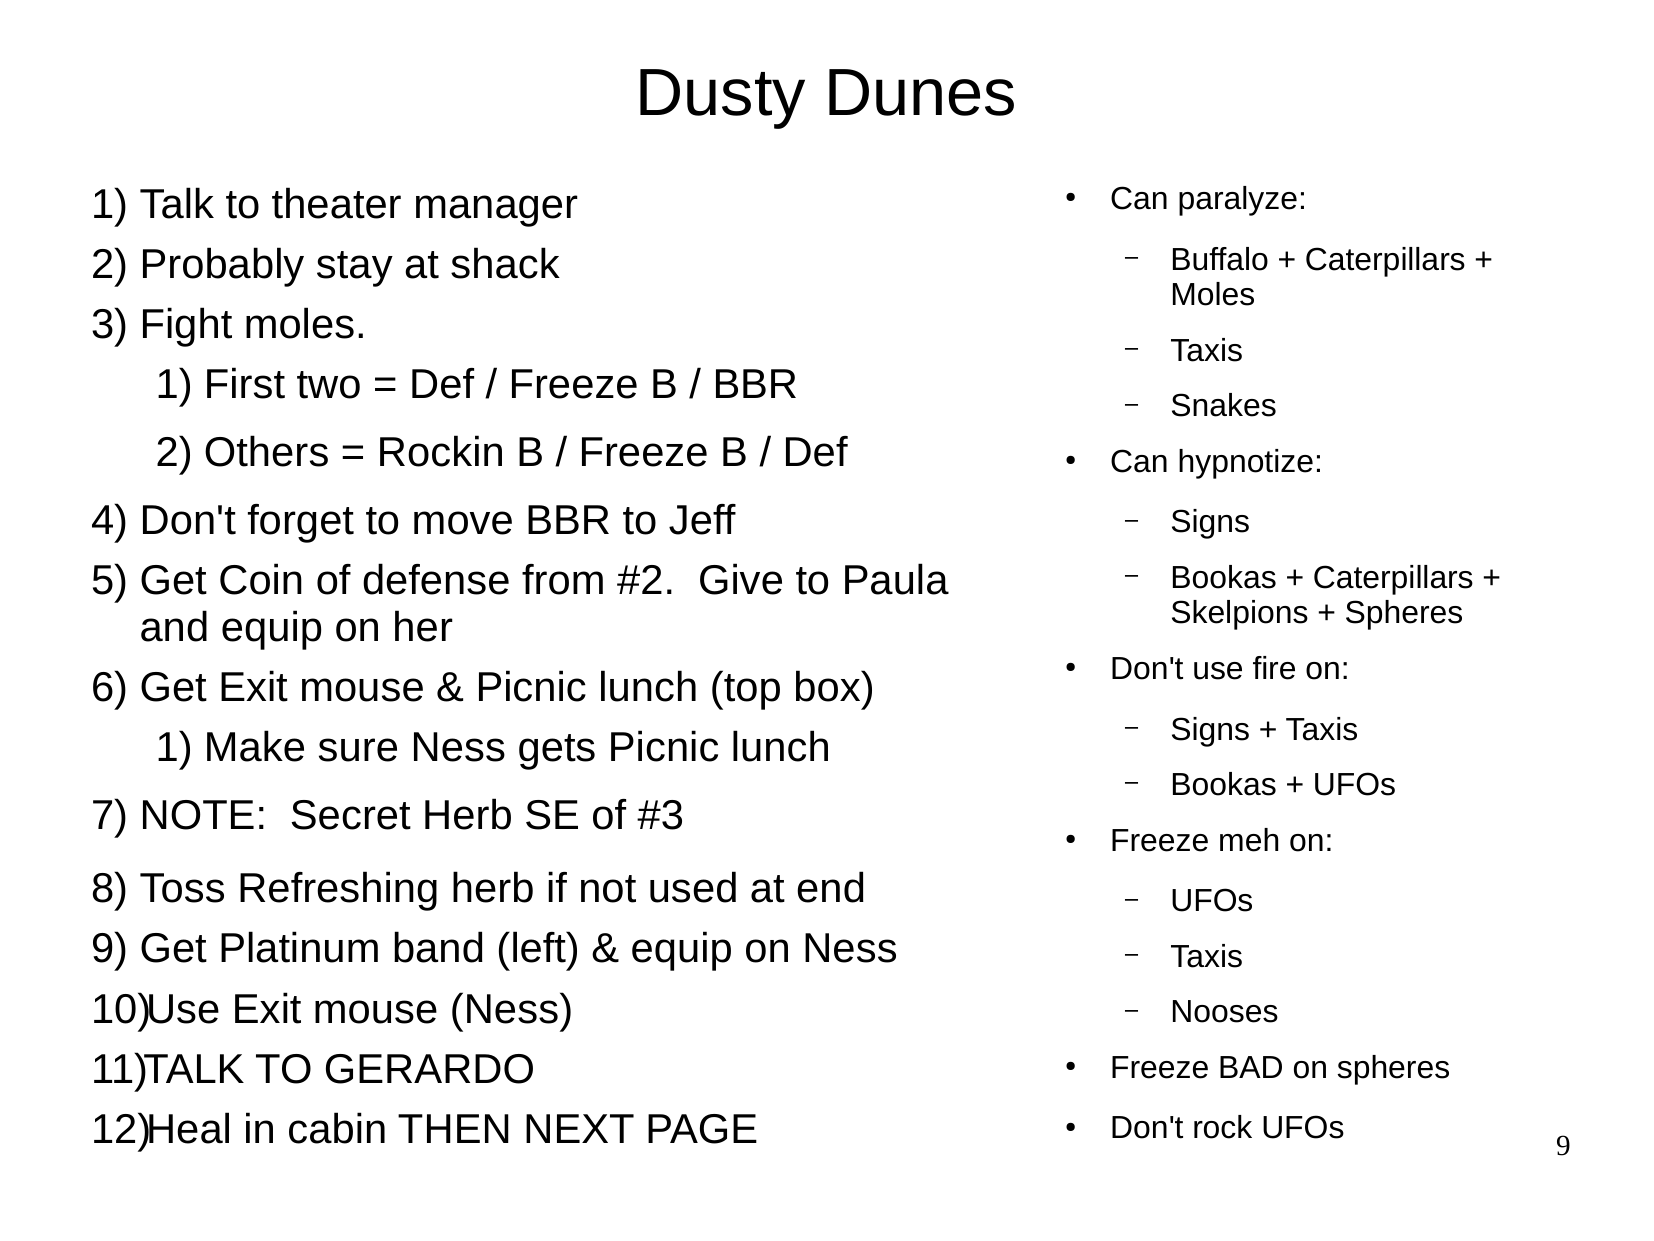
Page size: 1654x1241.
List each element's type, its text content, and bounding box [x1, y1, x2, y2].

list Can paralyze: Buffalo + Caterpillars + Moles Taxis Snakes Can hypnotize: Signs Bookas + Caterpillars + Skelpions + Spheres Don't use fire on: Signs + Taxis Bookas + UFOs Freeze meh on: UFOs Taxis Nooses Freeze BAD on spheres Don't rock UFOs [1050, 180, 1572, 1156]
title Dusty Dunes [82, 49, 1571, 136]
list Talk to theater manager Probably stay at shack Fight moles. First two = Def / Freeze B / BBR Others = Rockin B / Freeze B / Def Don't forget to move BBR to Jeff Get Coin of defense from #2. Give to Paula and equip on her Get Exit mouse & Picnic lunch (top box) Make sure Ness gets Picnic lunch NOTE: Secret Herb SE of #3 Toss Refreshing herb if not used at end Get Platinum band (left) & equip on Ness Use Exit mouse (Ness) TALK TO GERARDO Heal in cabin THEN NEXT PAGE [75, 180, 991, 1156]
